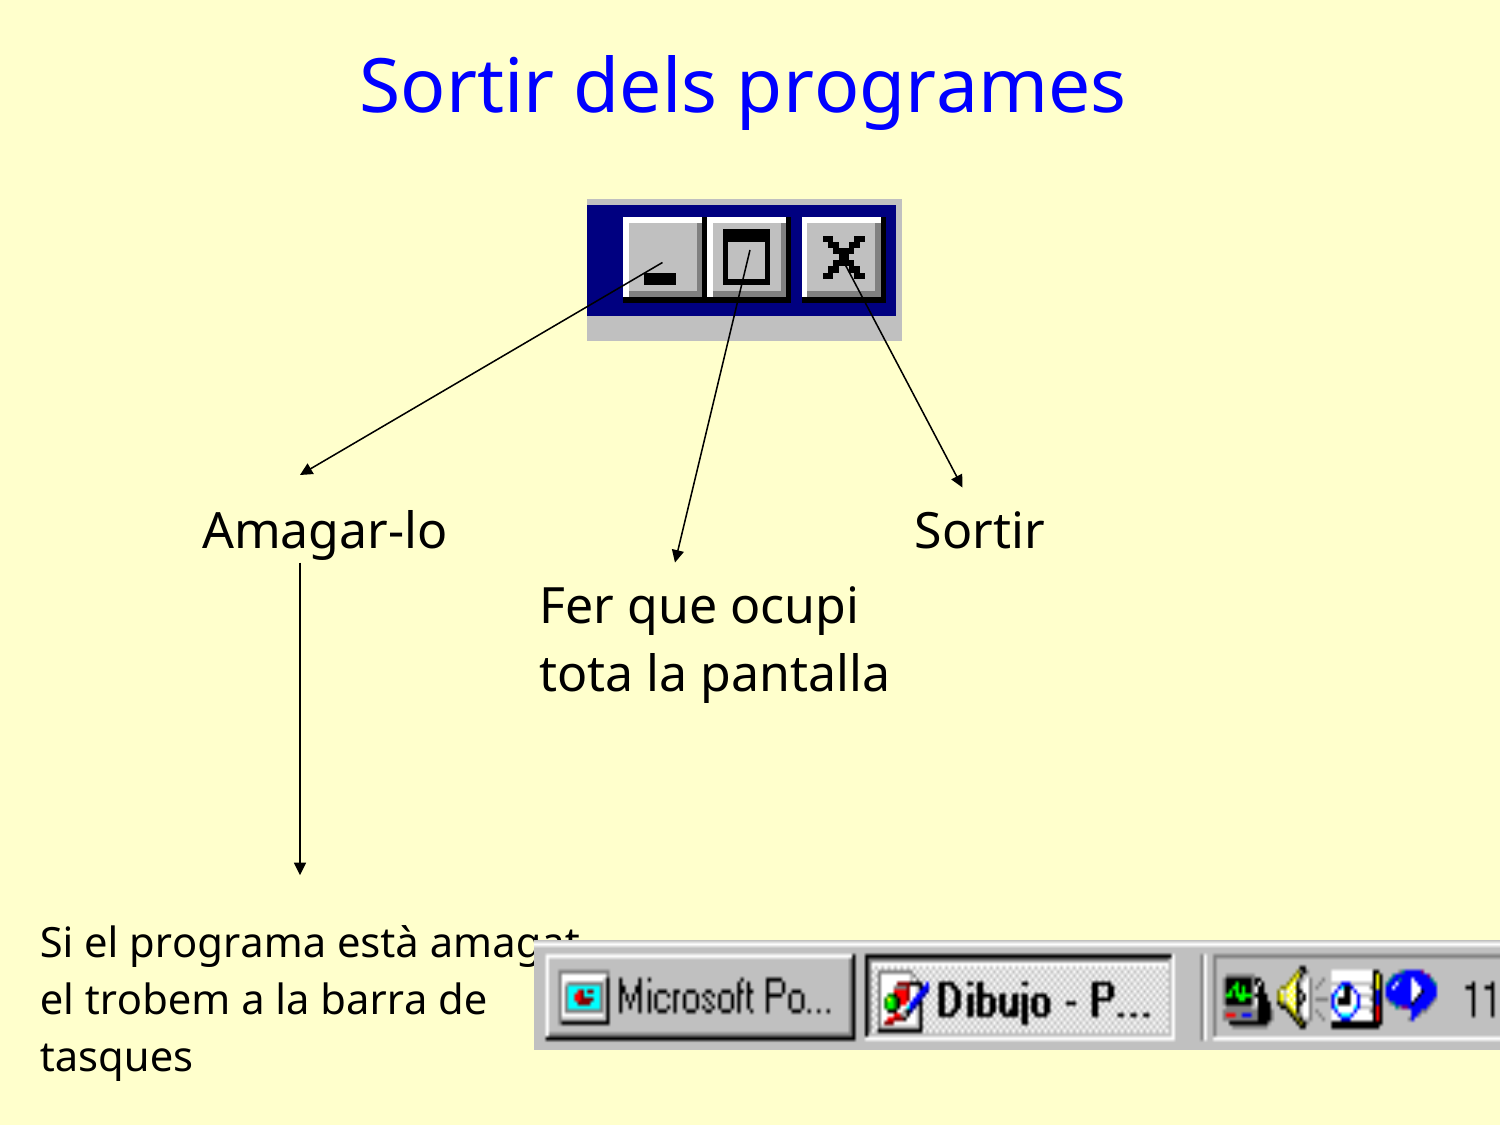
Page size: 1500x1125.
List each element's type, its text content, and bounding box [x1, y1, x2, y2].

chart [587, 200, 902, 341]
chart [534, 940, 1500, 1051]
text_box Si el programa està amagat el trobem a la barra de tasques [24, 905, 638, 1092]
text_box Sortir [899, 487, 1176, 572]
text_box Sortir dels programes [312, 24, 1176, 143]
text_box Amagar-lo [187, 487, 601, 572]
text_box Fer que ocupi tota la pantalla [525, 562, 963, 715]
